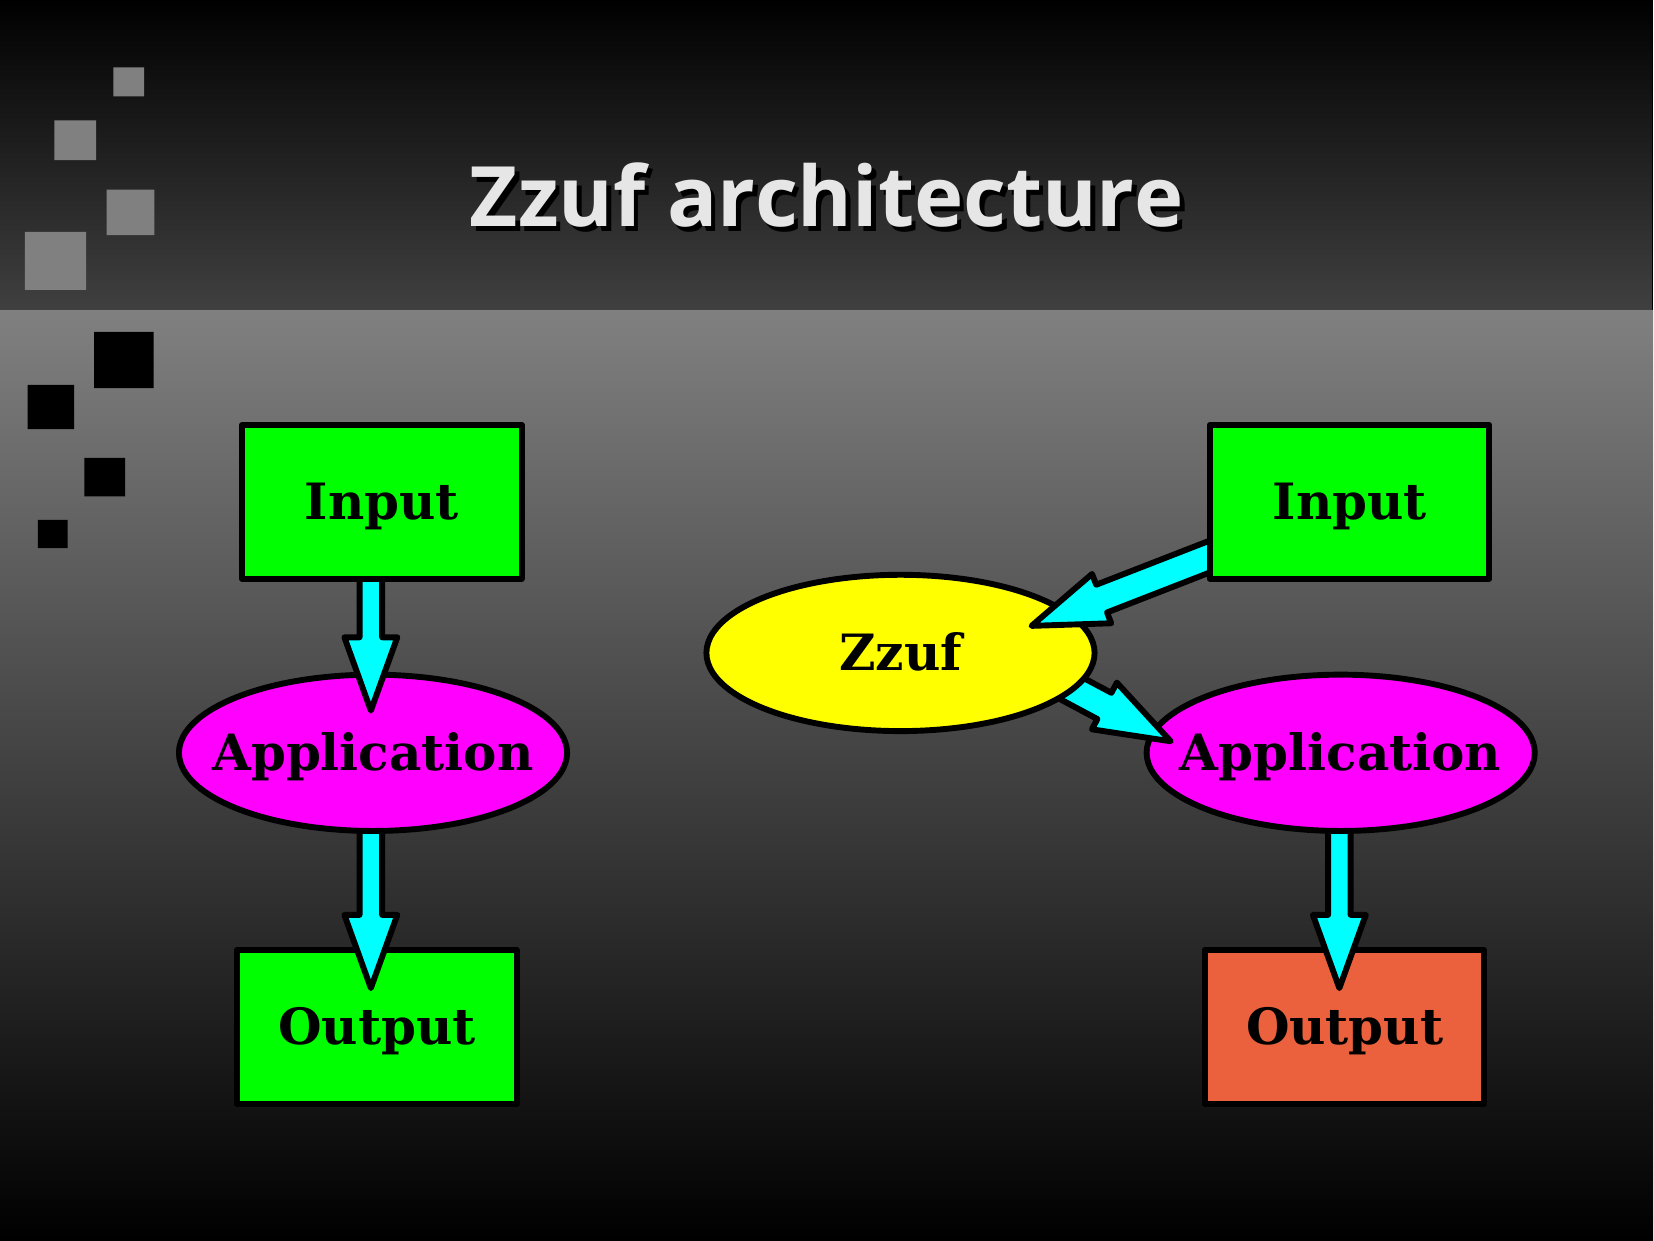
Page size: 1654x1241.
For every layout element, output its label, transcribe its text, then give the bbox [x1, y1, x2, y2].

title Zzuf architecture [121, 91, 1534, 299]
text_box [344, 831, 398, 989]
text_box Output [1204, 950, 1485, 1104]
text_box Application [178, 674, 568, 831]
text_box Application [1146, 674, 1535, 831]
text_box Input [1209, 424, 1490, 579]
text_box [1312, 831, 1366, 989]
text_box Input [242, 424, 522, 579]
text_box Output [236, 950, 517, 1104]
text_box Zzuf [706, 574, 1095, 732]
text_box [344, 579, 398, 711]
text_box [1031, 540, 1209, 626]
text_box [1059, 678, 1171, 742]
